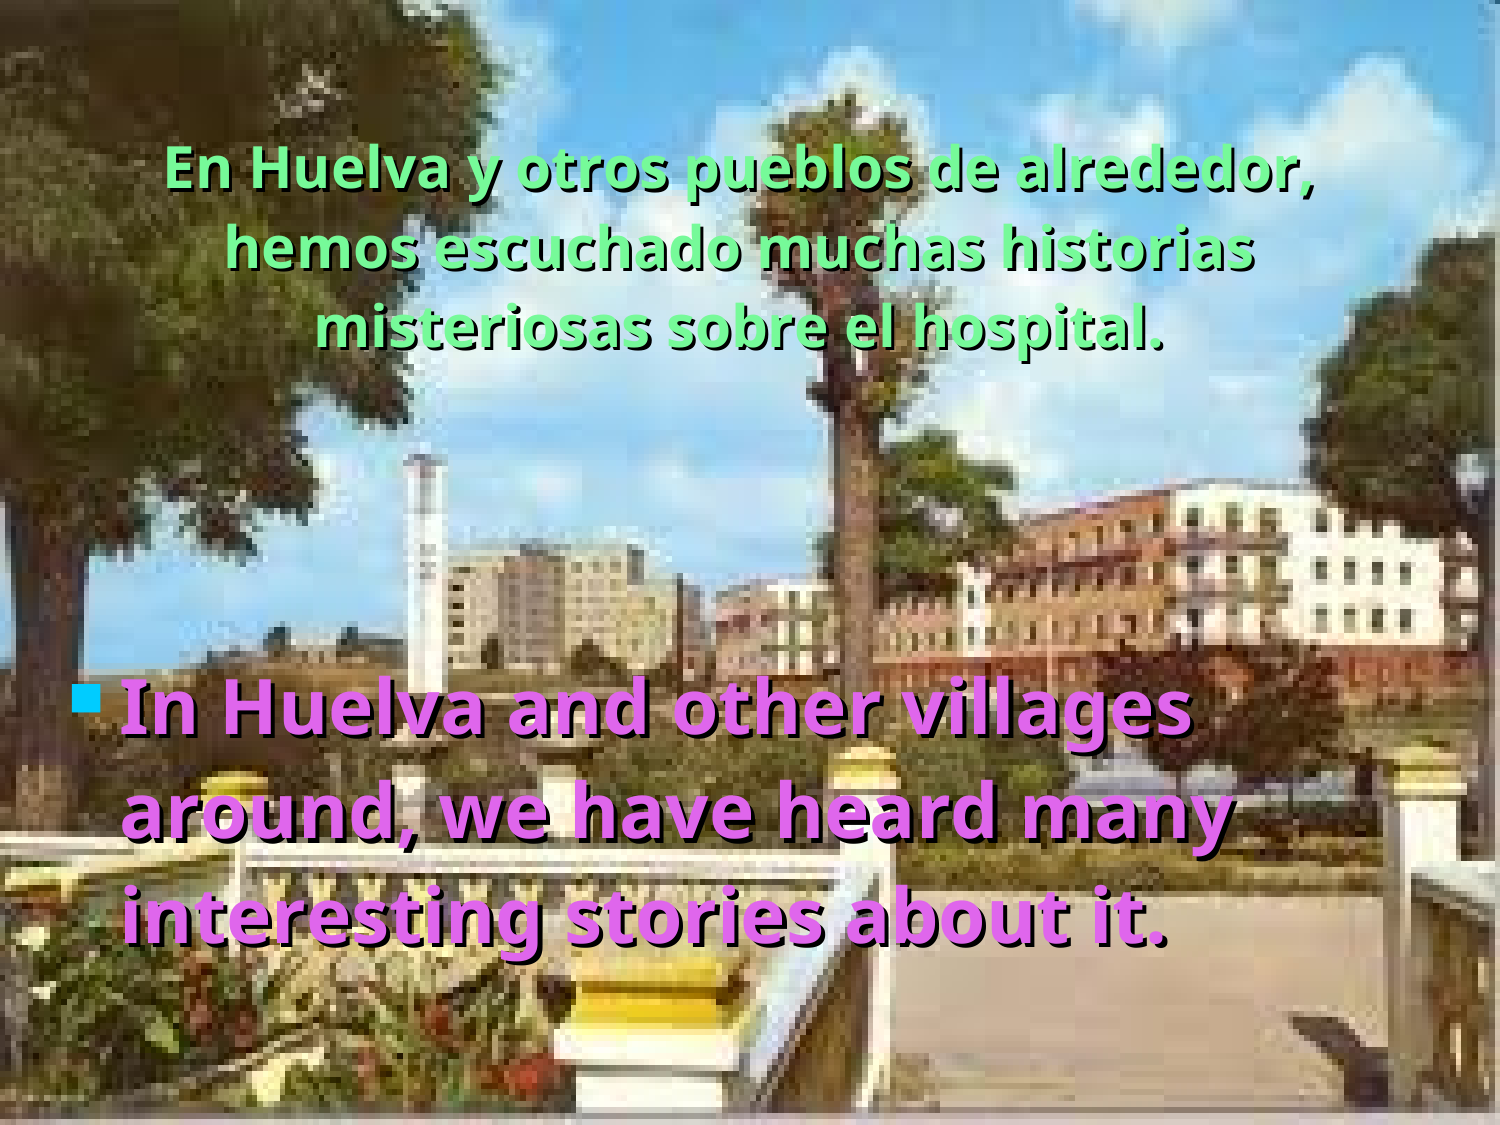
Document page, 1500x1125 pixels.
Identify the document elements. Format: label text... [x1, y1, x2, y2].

picture [0, 0, 1500, 1125]
title En Huelva y otros pueblos de alrededor, hemos escuchado muchas historias misteriosas sobre el hospital. [53, 101, 1426, 390]
list In Huelva and other villages around, we have heard many interesting stories about it. [53, 645, 1427, 977]
